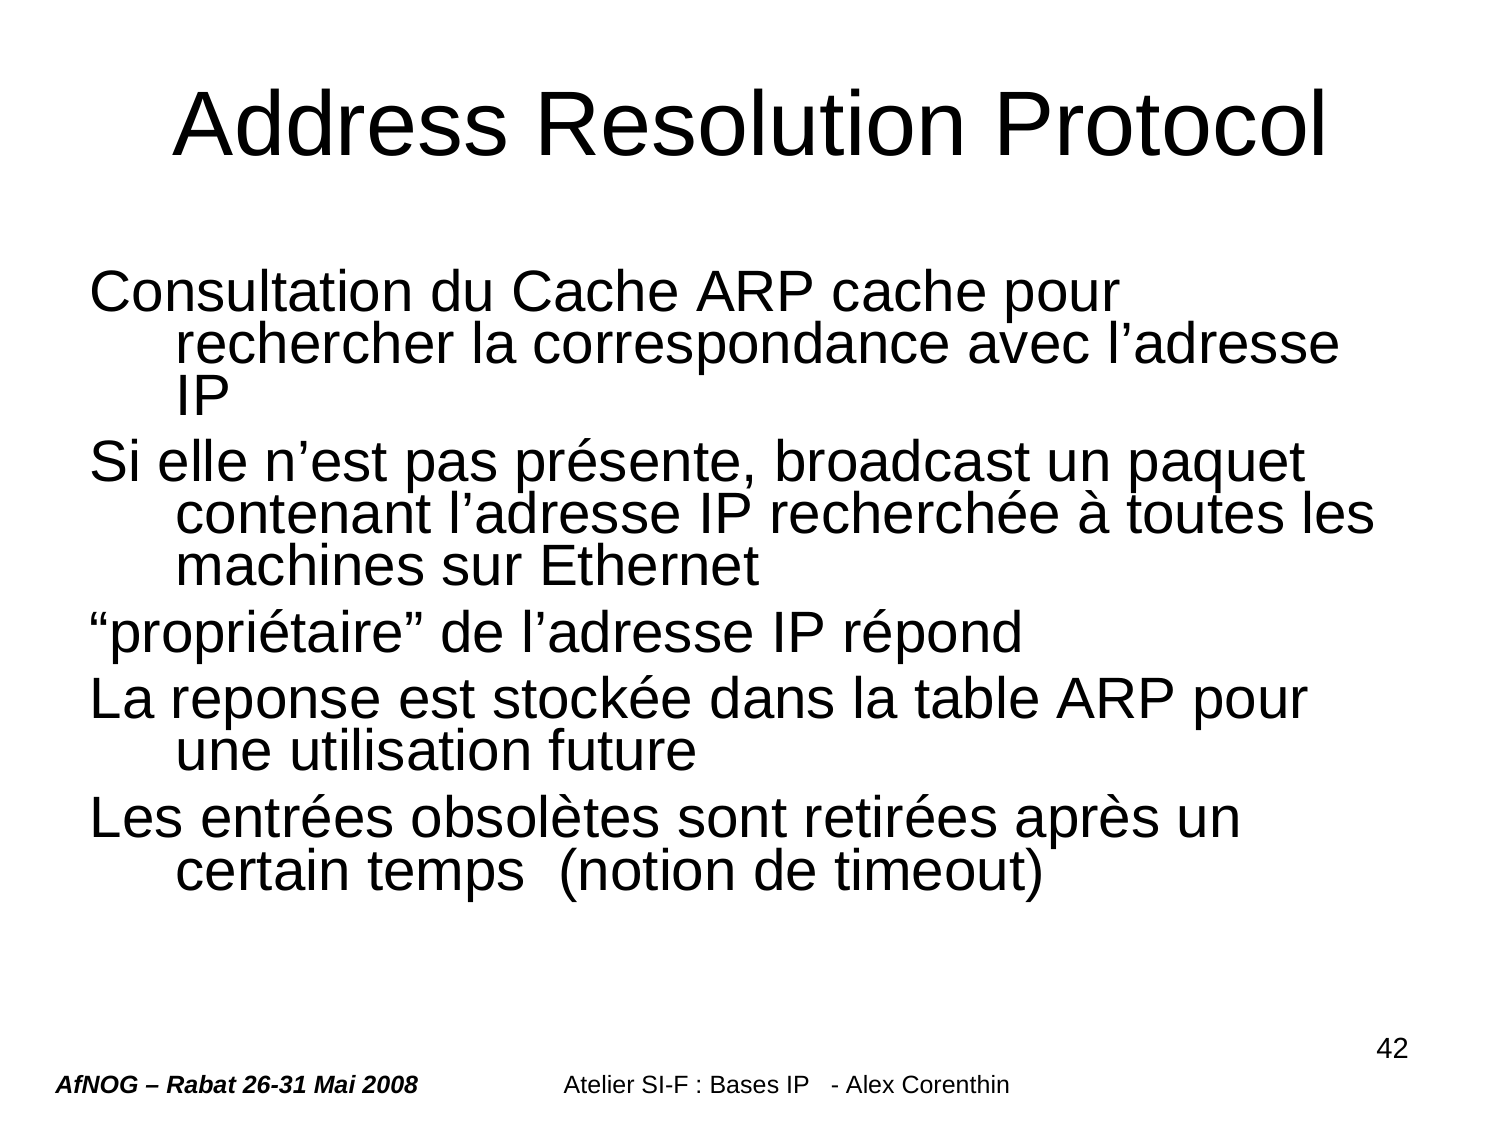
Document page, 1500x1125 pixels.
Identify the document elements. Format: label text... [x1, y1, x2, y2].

list Consultation du Cache ARP cache pour rechercher la correspondance avec l’adresse IP Si elle n’est pas présente, broadcast un paquet contenant l’adresse IP recherchée à toutes les machines sur Ethernet “propriétaire” de l’adresse IP répond La reponse est stockée dans la table ARP pour une utilisation future Les entrées obsolètes sont retirées après un certain temps (notion de timeout)‏ [74, 262, 1426, 1006]
title Address Resolution Protocol [76, 42, 1428, 183]
